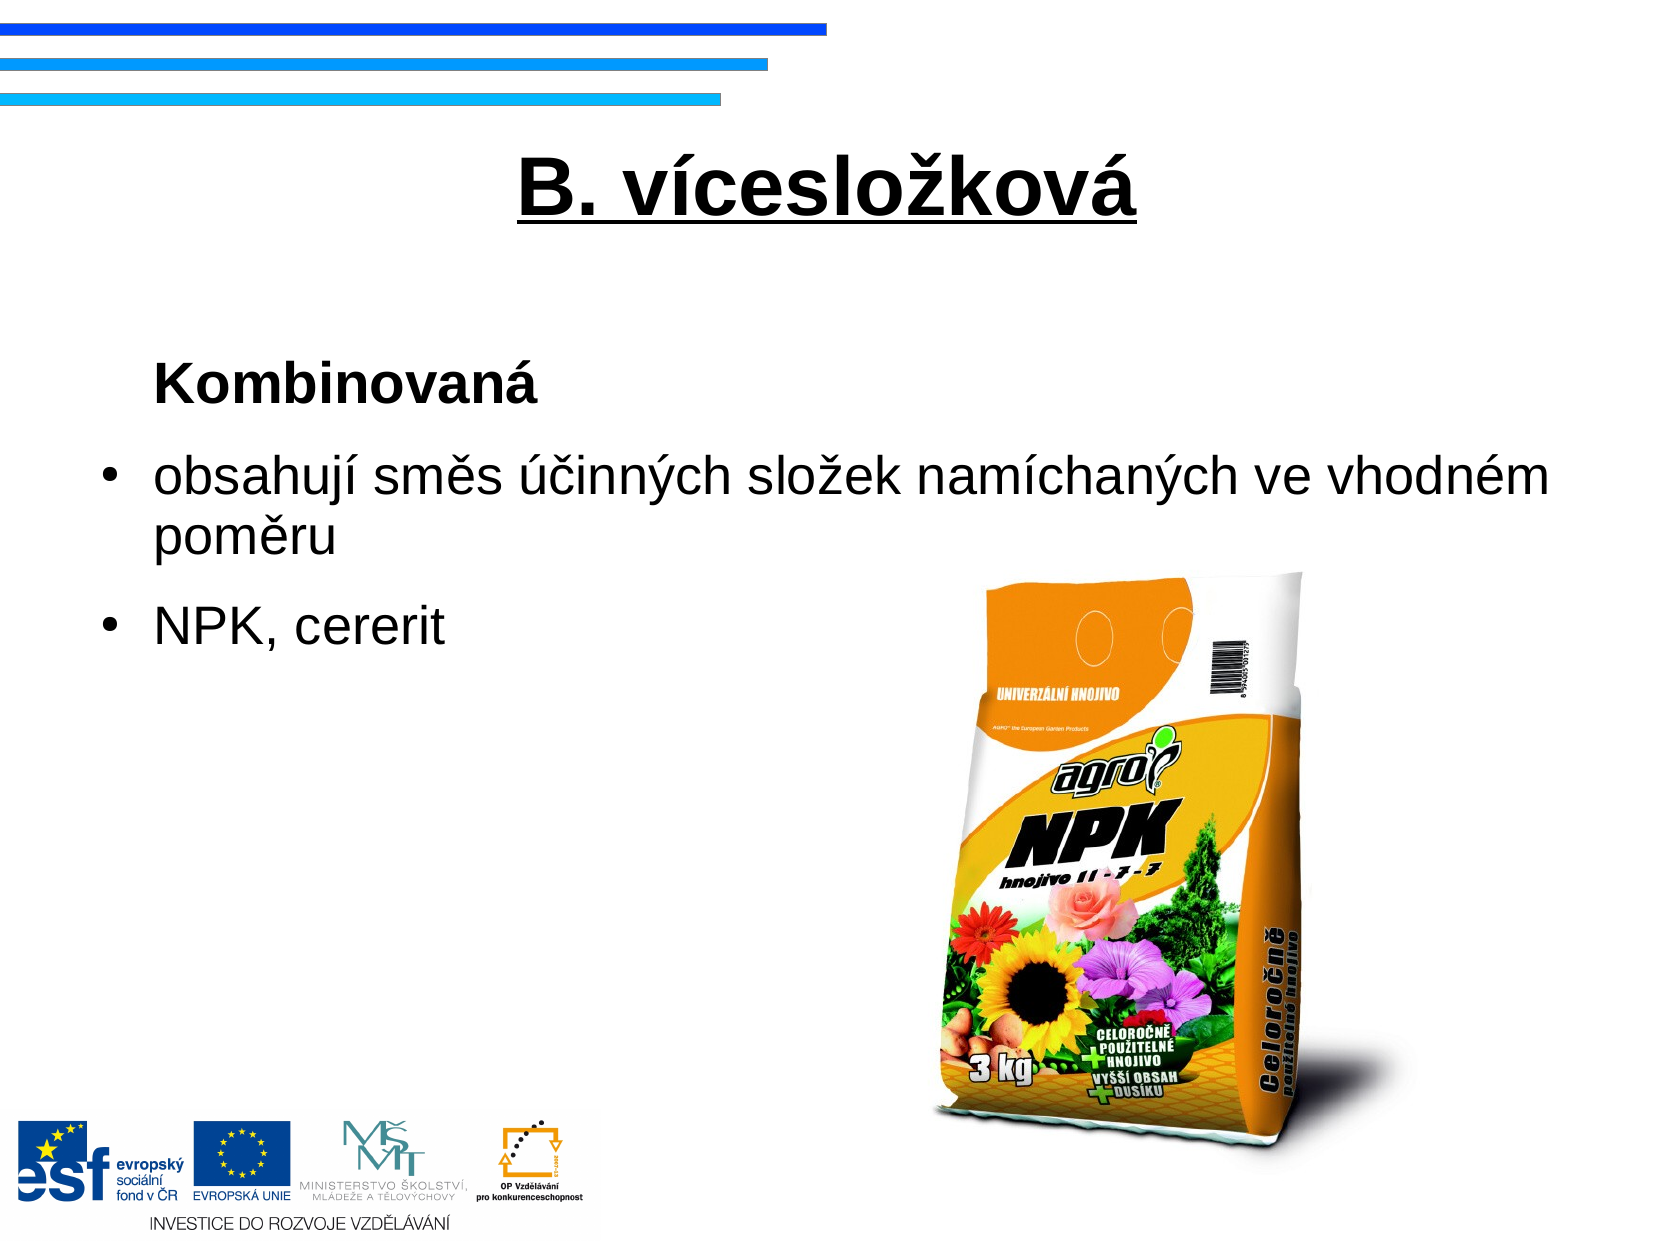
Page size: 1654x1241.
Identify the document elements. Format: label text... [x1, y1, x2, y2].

picture [0, 1109, 601, 1241]
picture [791, 525, 1501, 1223]
title B. vícesložková [82, 83, 1571, 291]
text_box [0, 58, 768, 71]
text_box [0, 93, 721, 106]
text_box [0, 23, 827, 36]
list Kombinovaná obsahují směs účinných složek namíchaných ve vhodném poměru NPK, cererit [82, 350, 1571, 1170]
